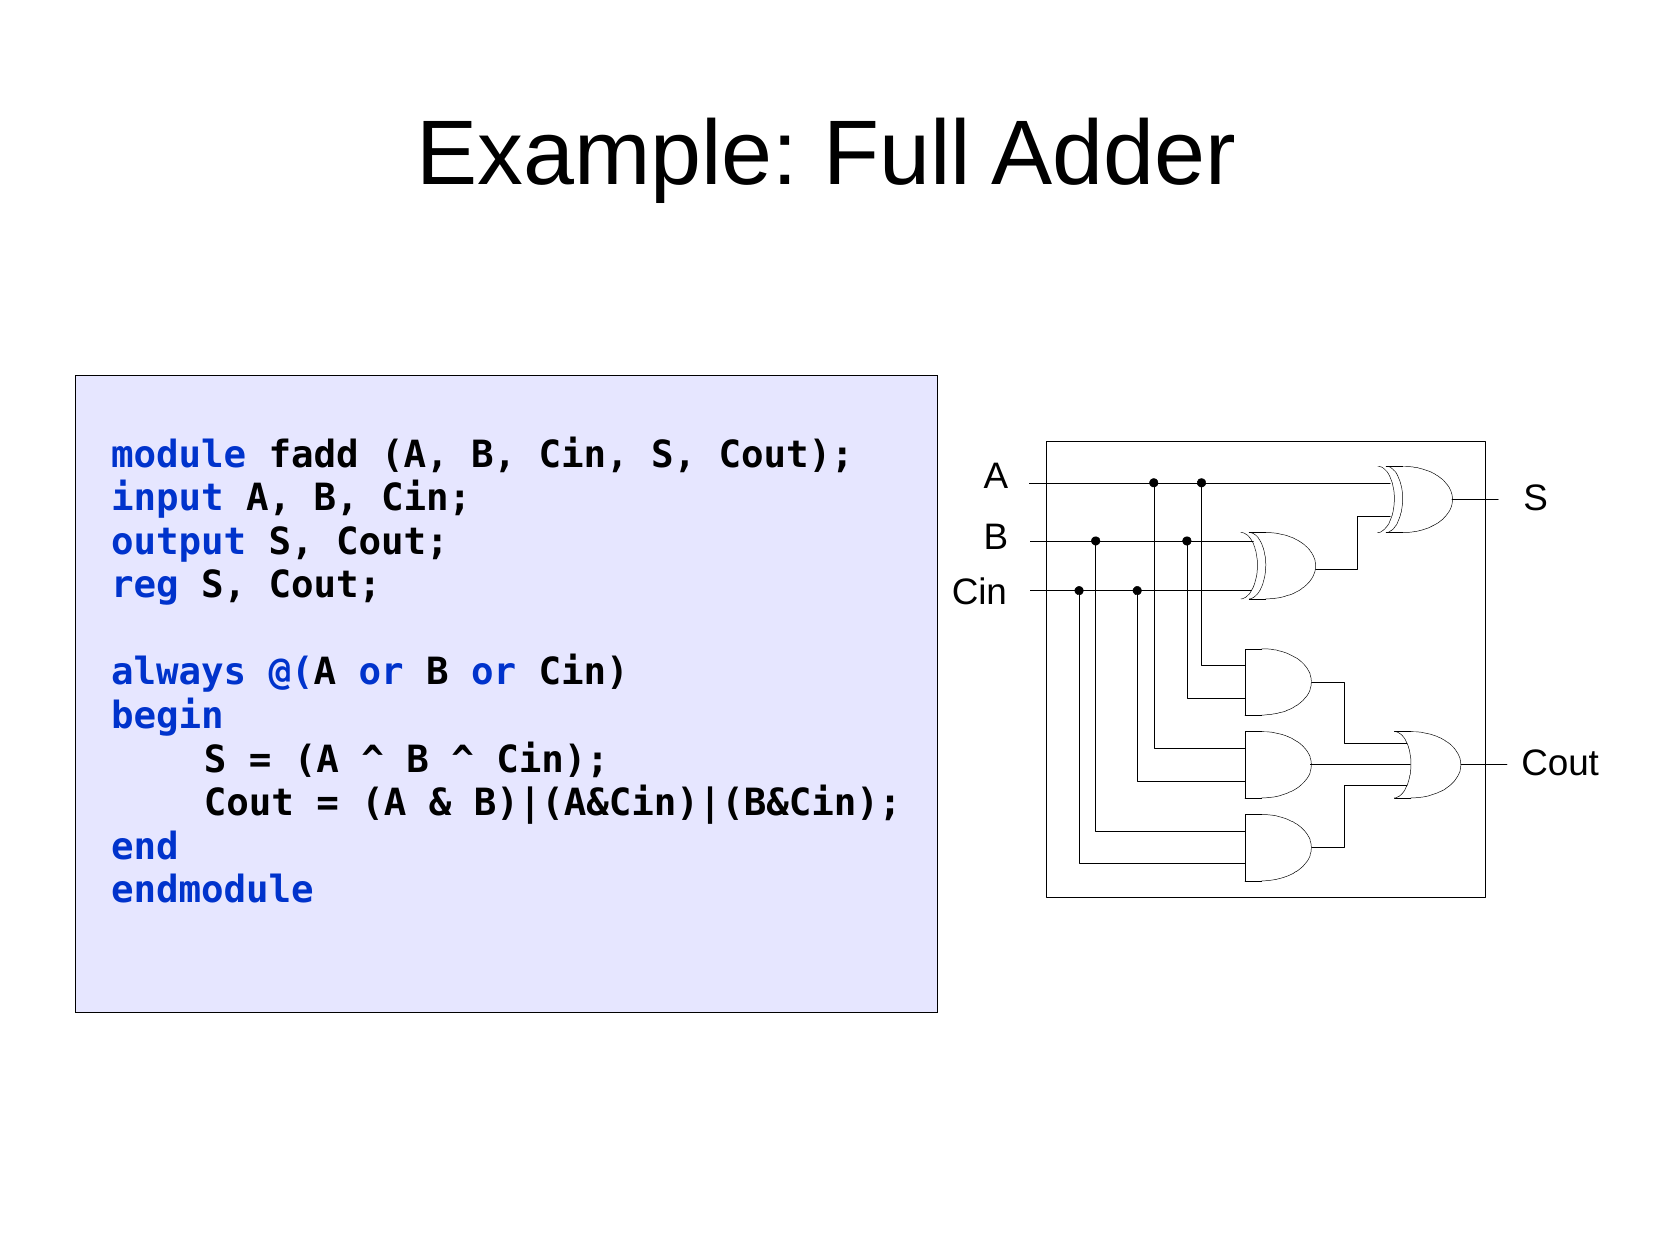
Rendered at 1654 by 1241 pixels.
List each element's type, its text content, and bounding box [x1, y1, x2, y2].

title Example: Full Adder [82, 56, 1571, 250]
text_box module fadd (A, B, Cin, S, Cout); input A, B, Cin; output S, Cout; reg S, Cout; always @(A or B or Cin) begin S = (A ^ B ^ Cin); Cout = (A & B)|(A&Cin)|(B&Cin); end endmodule [75, 375, 938, 1013]
picture [938, 439, 1613, 901]
